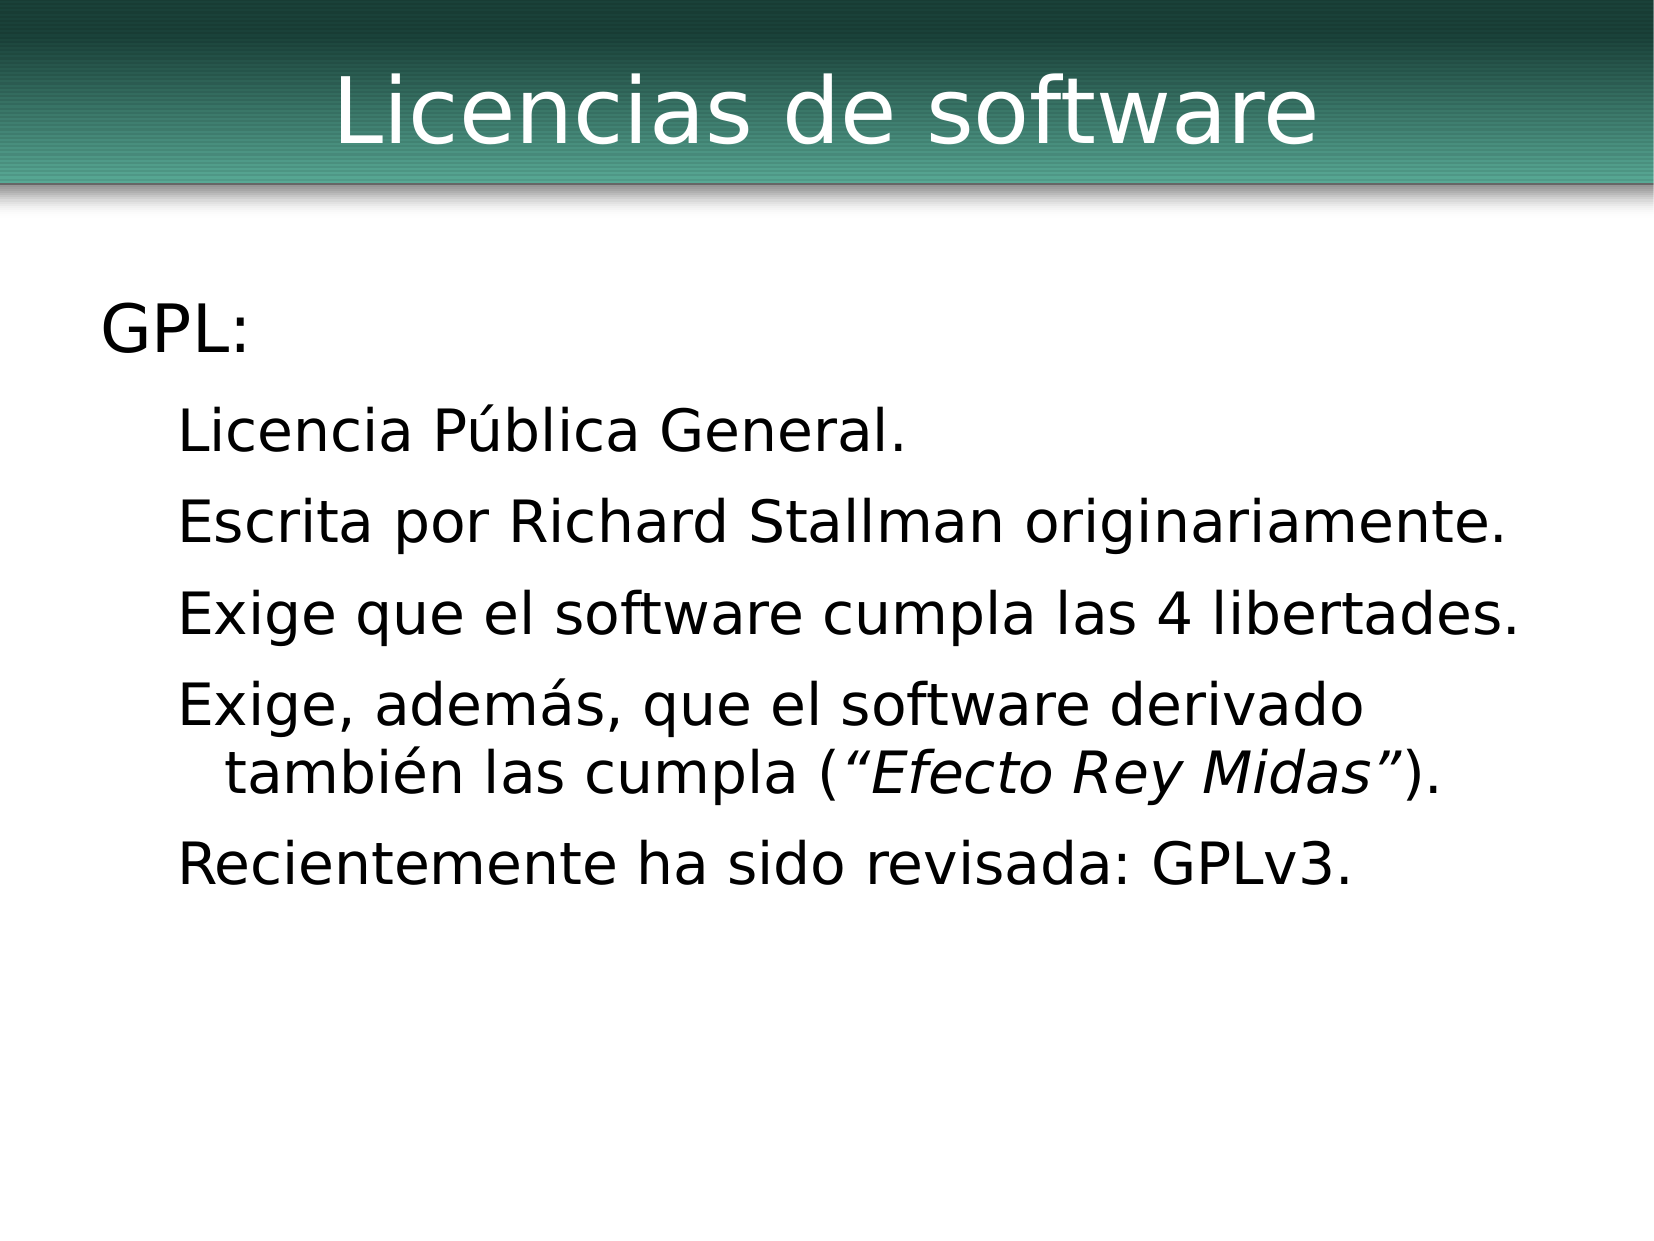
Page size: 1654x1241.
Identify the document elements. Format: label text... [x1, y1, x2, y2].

list GPL: Licencia Pública General. Escrita por Richard Stallman originariamente. Exige que el software cumpla las 4 libertades. Exige, además, que el software derivado también las cumpla (“Efecto Rey Midas”). Recientemente ha sido revisada: GPLv3. [82, 290, 1571, 1094]
picture [0, 0, 1654, 225]
title Licencias de software [82, 15, 1571, 208]
